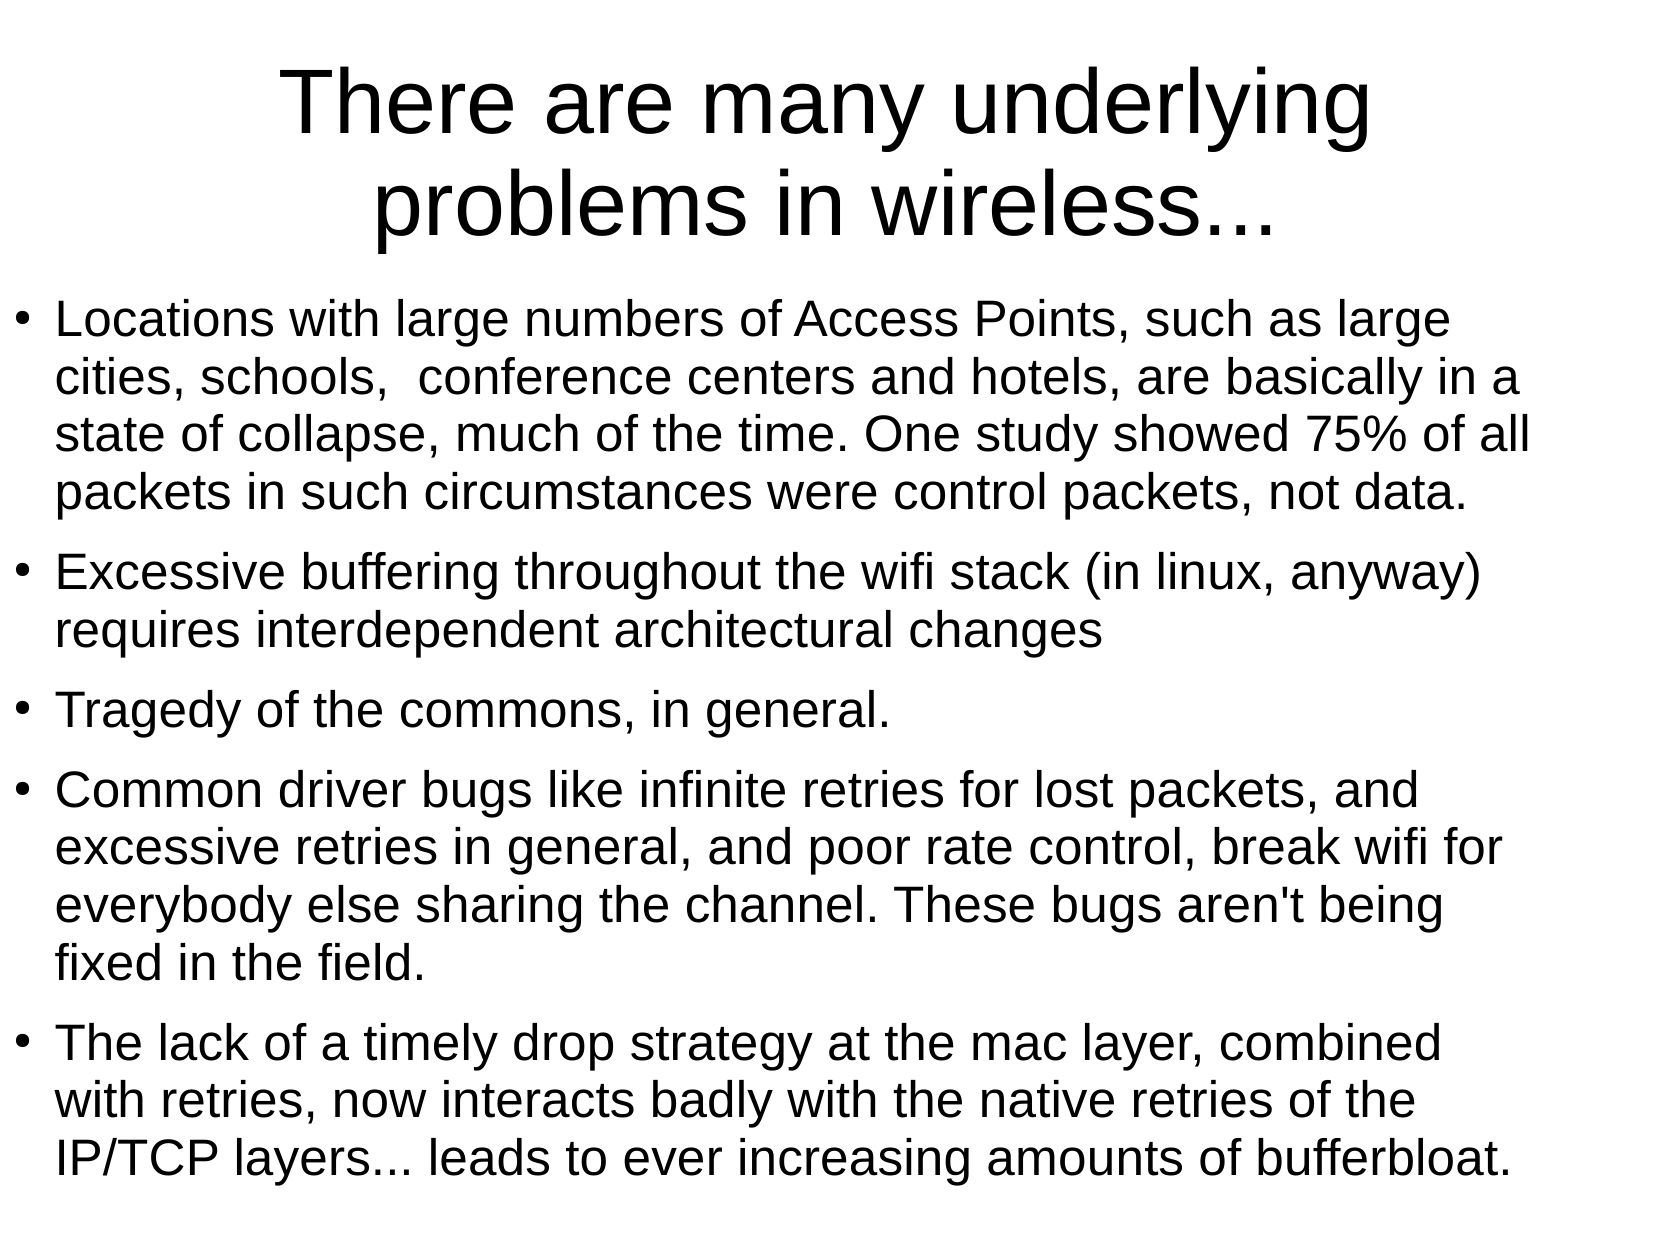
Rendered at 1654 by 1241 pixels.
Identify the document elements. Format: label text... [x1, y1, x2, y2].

list Locations with large numbers of Access Points, such as large cities, schools, conference centers and hotels, are basically in a state of collapse, much of the time. One study showed 75% of all packets in such circumstances were control packets, not data. Excessive buffering throughout the wifi stack (in linux, anyway) requires interdependent architectural changes Tragedy of the commons, in general. Common driver bugs like infinite retries for lost packets, and excessive retries in general, and poor rate control, break wifi for everybody else sharing the channel. These bugs aren't being fixed in the field. The lack of a timely drop strategy at the mac layer, combined with retries, now interacts badly with the native retries of the IP/TCP layers... leads to ever increasing amounts of bufferbloat. [0, 290, 1538, 1241]
title There are many underlying problems in wireless... [82, 49, 1571, 257]
